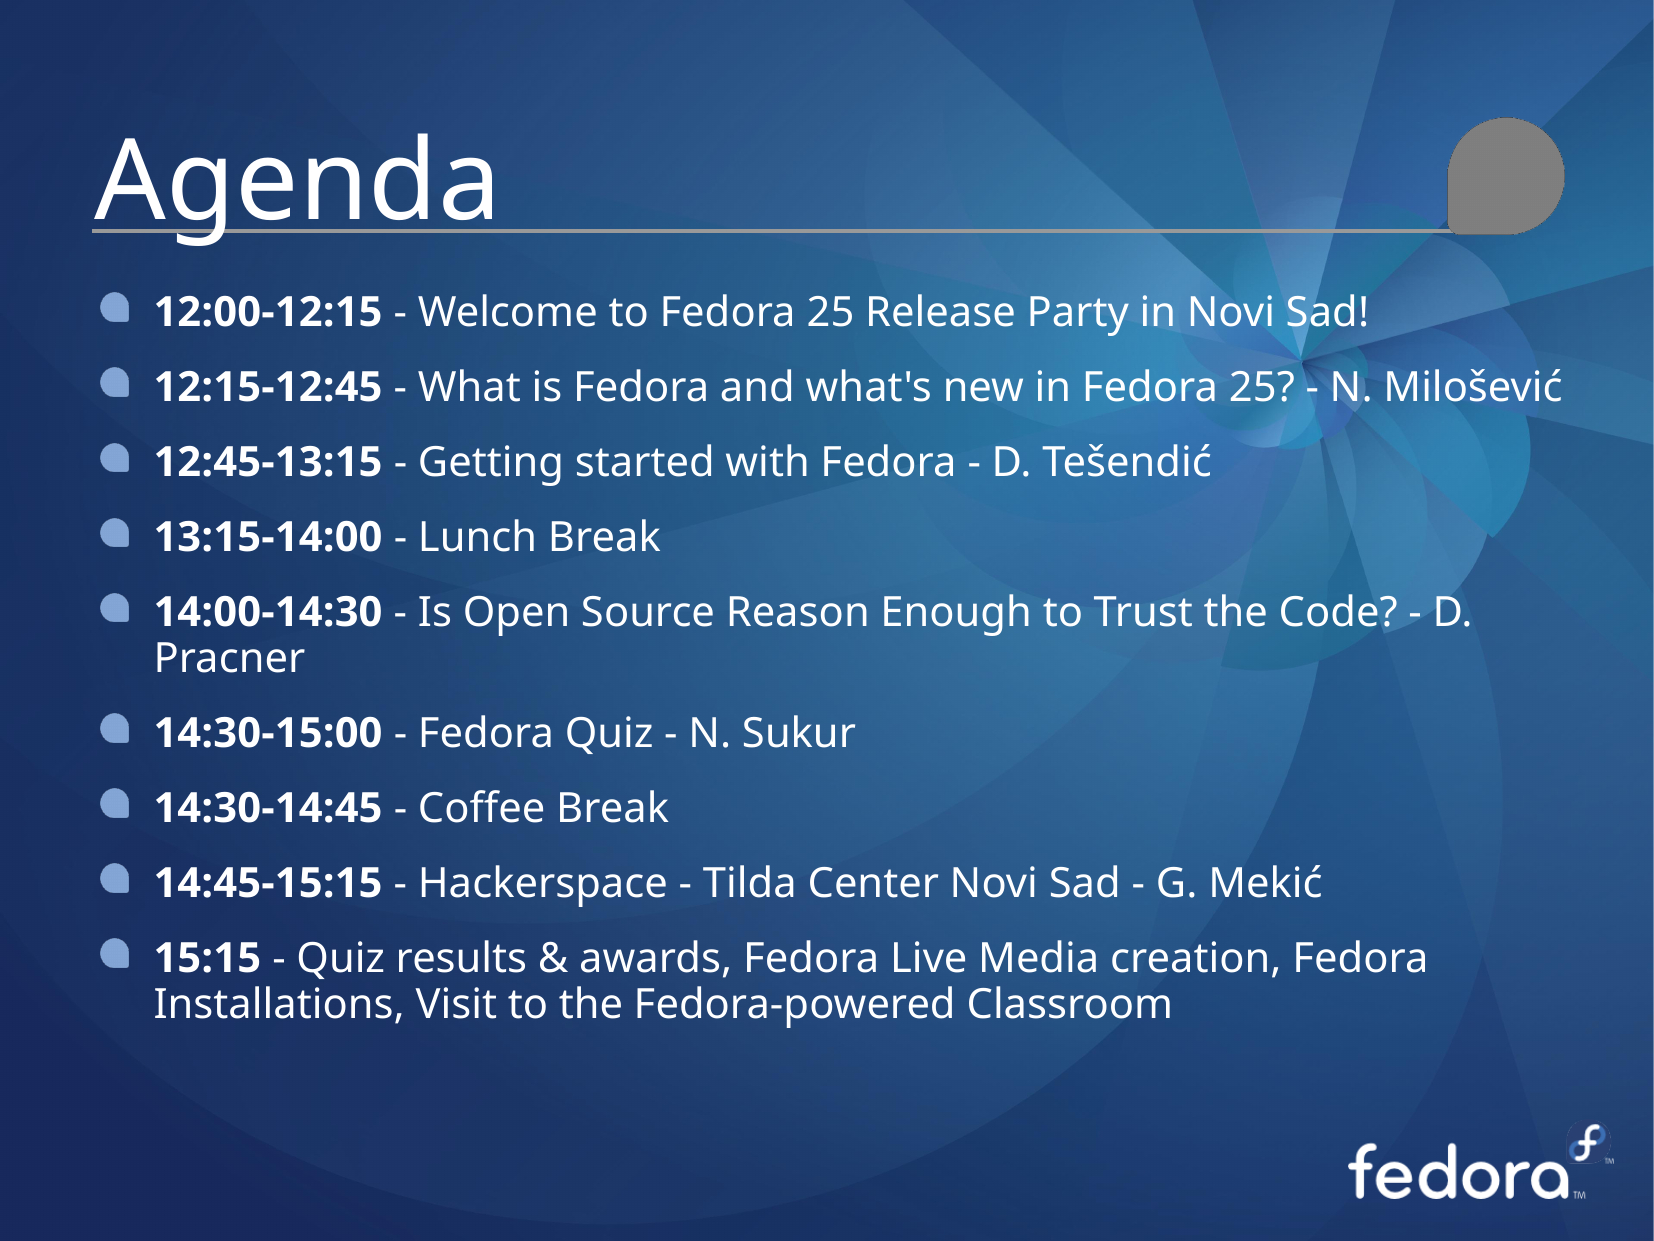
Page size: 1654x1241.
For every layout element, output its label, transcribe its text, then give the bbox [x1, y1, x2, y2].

list 12:00-12:15 - Welcome to Fedora 25 Release Party in Novi Sad! 12:15-12:45 - What is Fedora and what's new in Fedora 25? - N. Milošević 12:45-13:15 - Getting started with Fedora - D. Tešendić 13:15-14:00 - Lunch Break 14:00-14:30 - Is Open Source Reason Enough to Trust the Code? - D. Pracner 14:30-15:00 - Fedora Quiz - N. Sukur 14:30-14:45 - Coffee Break 14:45-15:15 - Hackerspace - Tilda Center Novi Sad - G. Mekić 15:15 - Quiz results & awards, Fedora Live Media creation, Fedora Installations, Visit to the Fedora-powered Classroom [82, 290, 1571, 1094]
title Agenda [94, 100, 1426, 251]
picture [0, 0, 1654, 1241]
